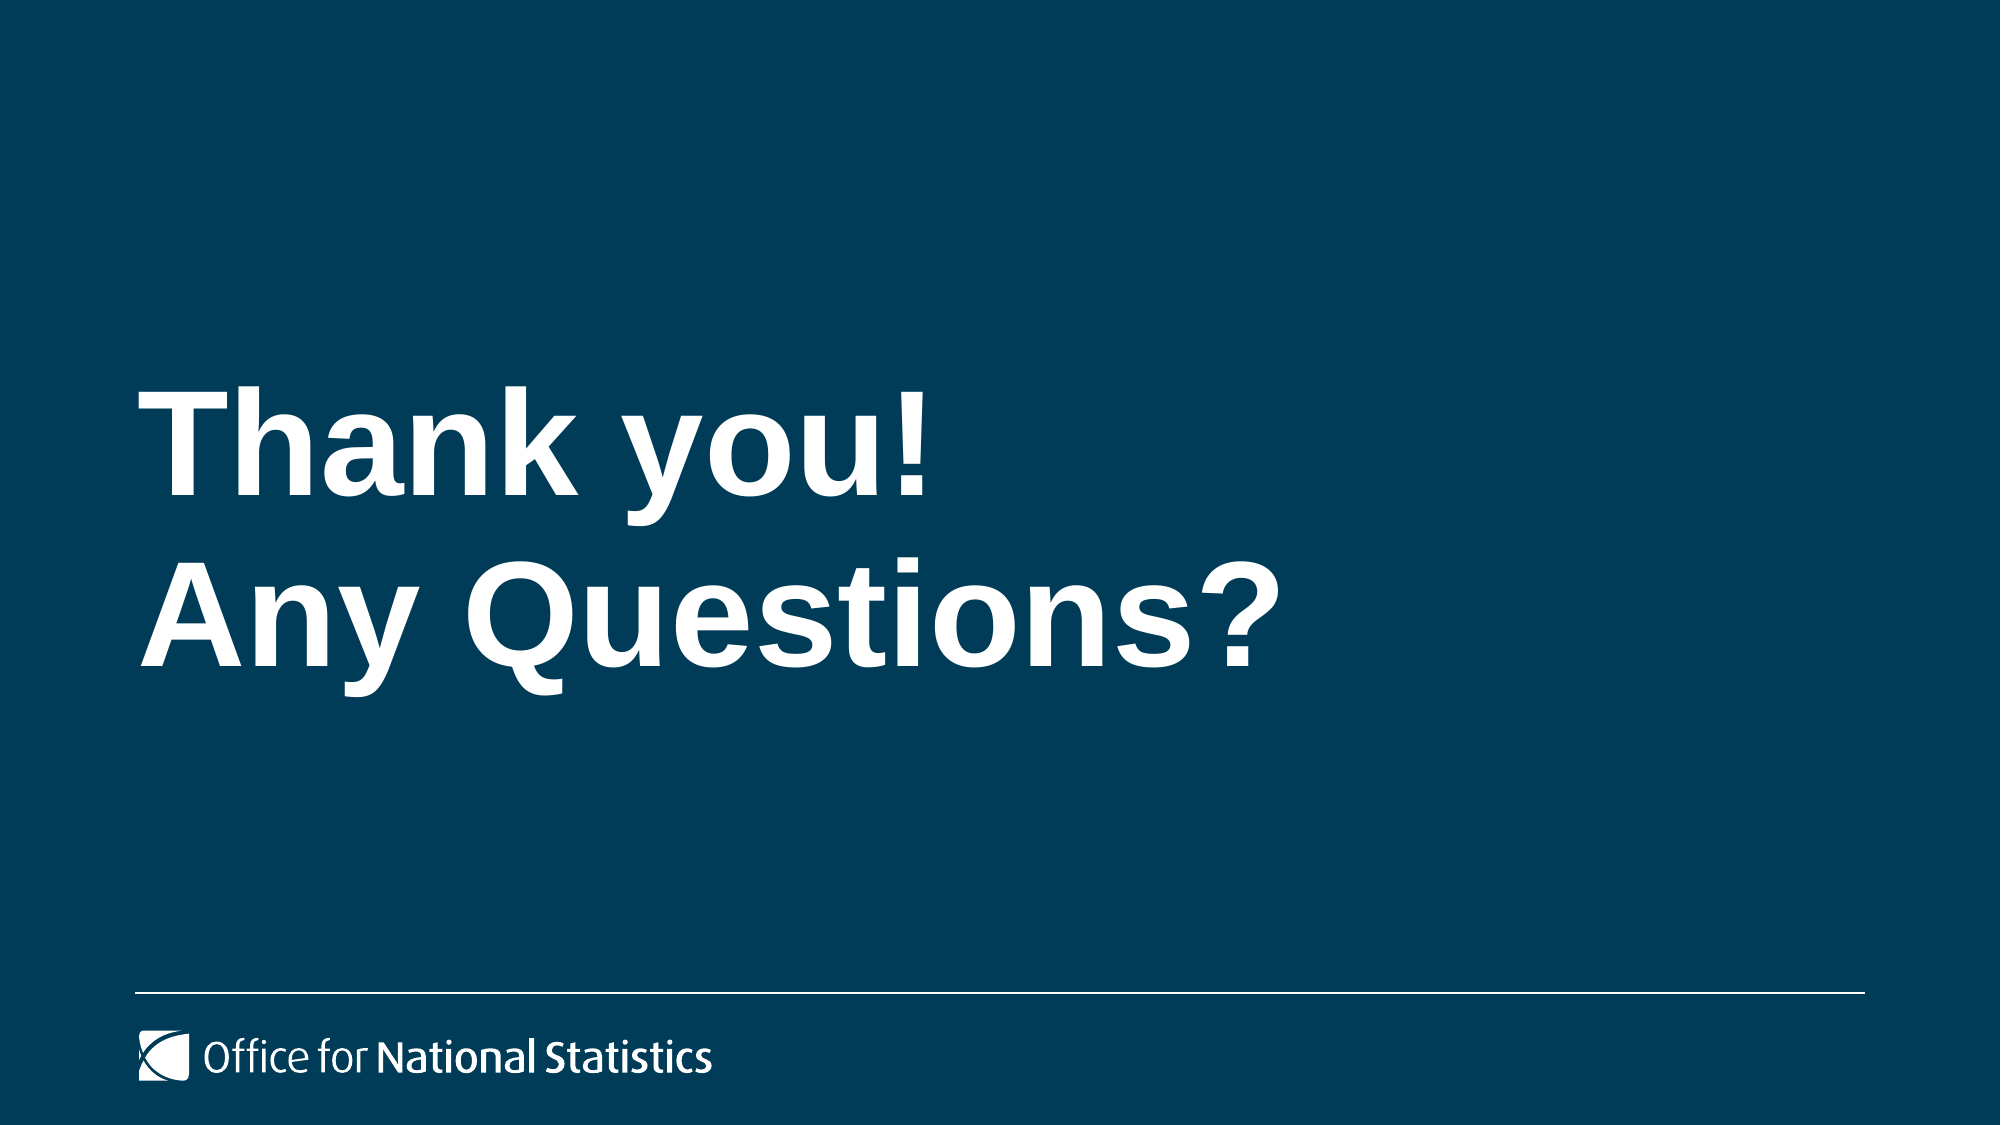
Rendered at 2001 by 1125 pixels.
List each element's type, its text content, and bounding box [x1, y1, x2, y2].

title Thank you! Any Questions? [137, 358, 1863, 704]
